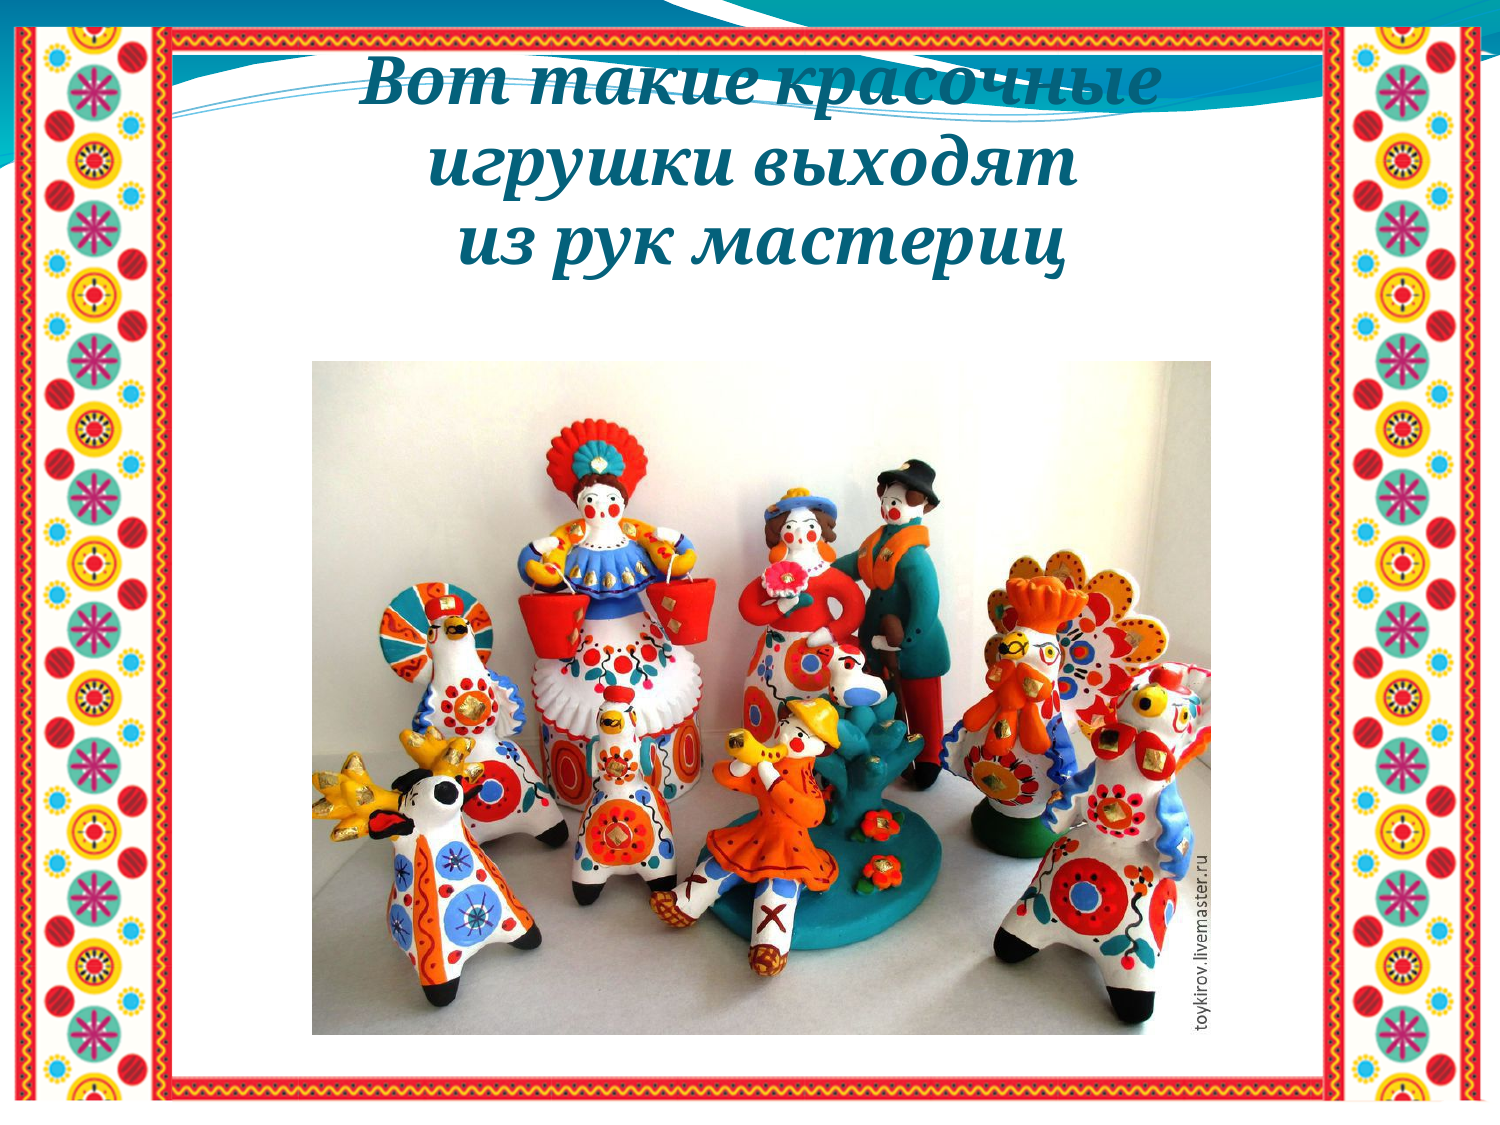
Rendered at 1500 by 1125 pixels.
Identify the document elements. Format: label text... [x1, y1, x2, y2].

picture [0, 0, 1500, 1125]
title Вот такие красочные игрушки выходят из рук мастериц [194, 30, 1329, 327]
